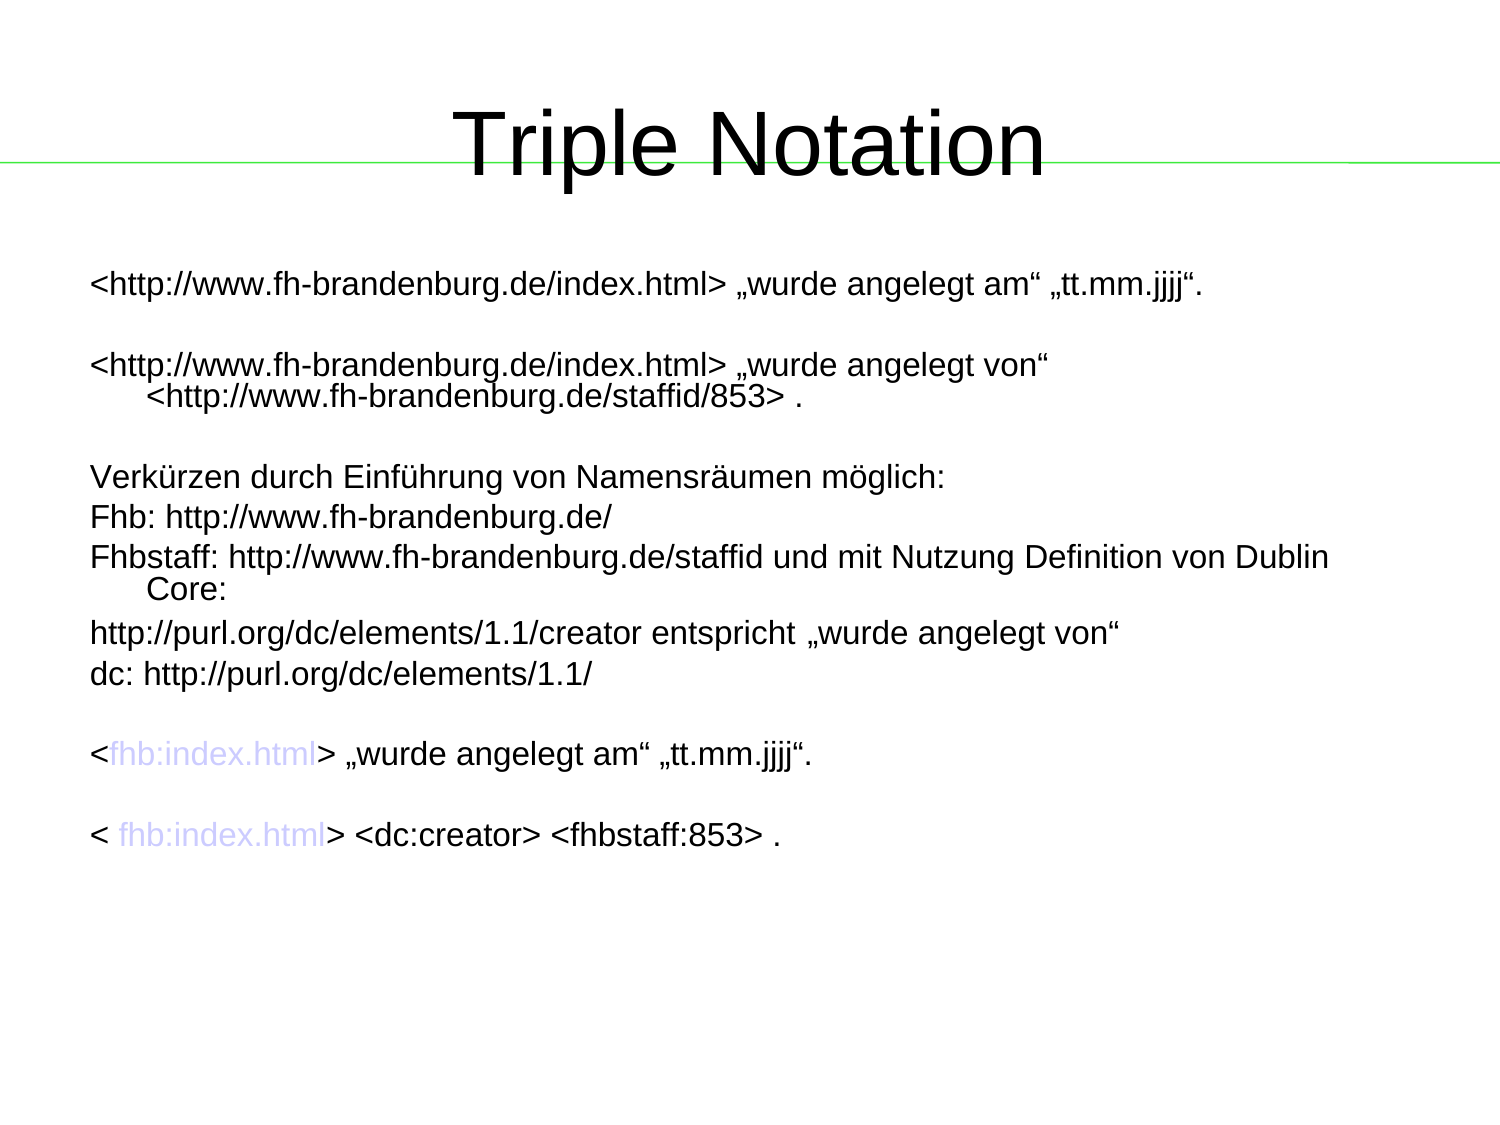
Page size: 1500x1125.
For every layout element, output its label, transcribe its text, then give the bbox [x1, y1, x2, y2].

title Triple Notation [75, 45, 1426, 233]
list <http://www.fh-brandenburg.de/index.html> „wurde angelegt am“ „tt.mm.jjjj“. <http://www.fh-brandenburg.de/index.html> „wurde angelegt von“ <http://www.fh-brandenburg.de/staffid/853> . Verkürzen durch Einführung von Namensräumen möglich: Fhb: http://www.fh-brandenburg.de/ Fhbstaff: http://www.fh-brandenburg.de/staffid und mit Nutzung Definition von Dublin Core: http://purl.org/dc/elements/1.1/creator entspricht „wurde angelegt von“ dc: http://purl.org/dc/elements/1.1/ <fhb:index.html> „wurde angelegt am“ „tt.mm.jjjj“. < fhb:index.html> <dc:creator> <fhbstaff:853> . [75, 262, 1426, 1006]
